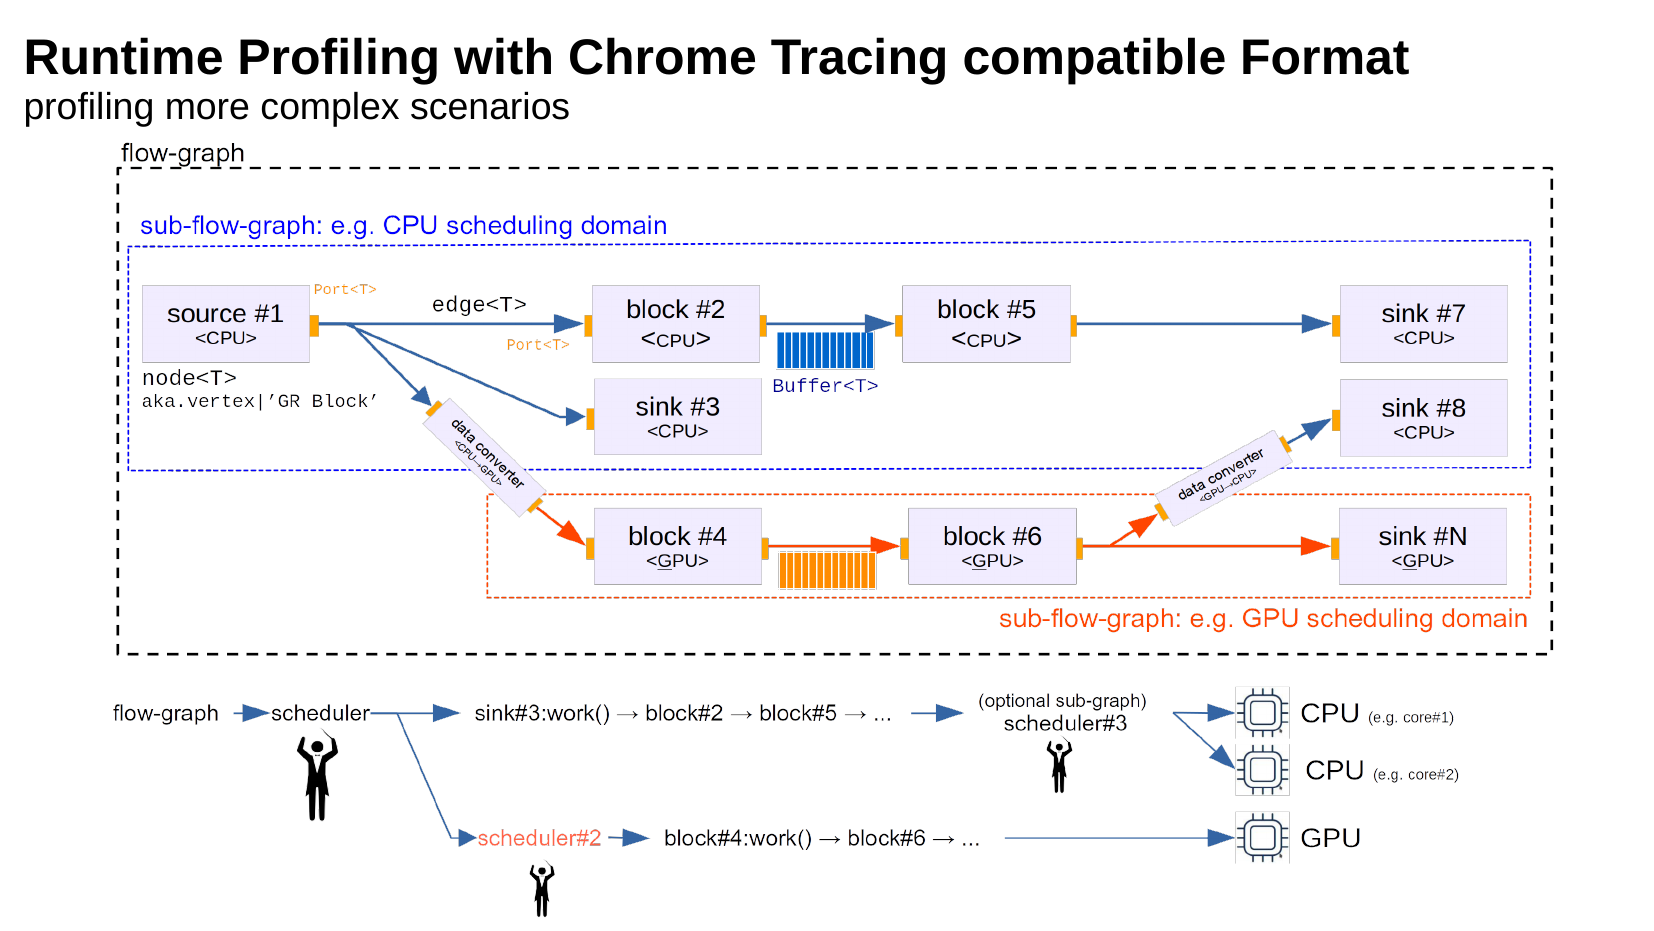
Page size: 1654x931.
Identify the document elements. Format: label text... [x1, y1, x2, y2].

picture [100, 132, 1554, 919]
title Runtime Profiling with Chrome Tracing compatible Format profiling more complex scenarios [23, 29, 1638, 128]
